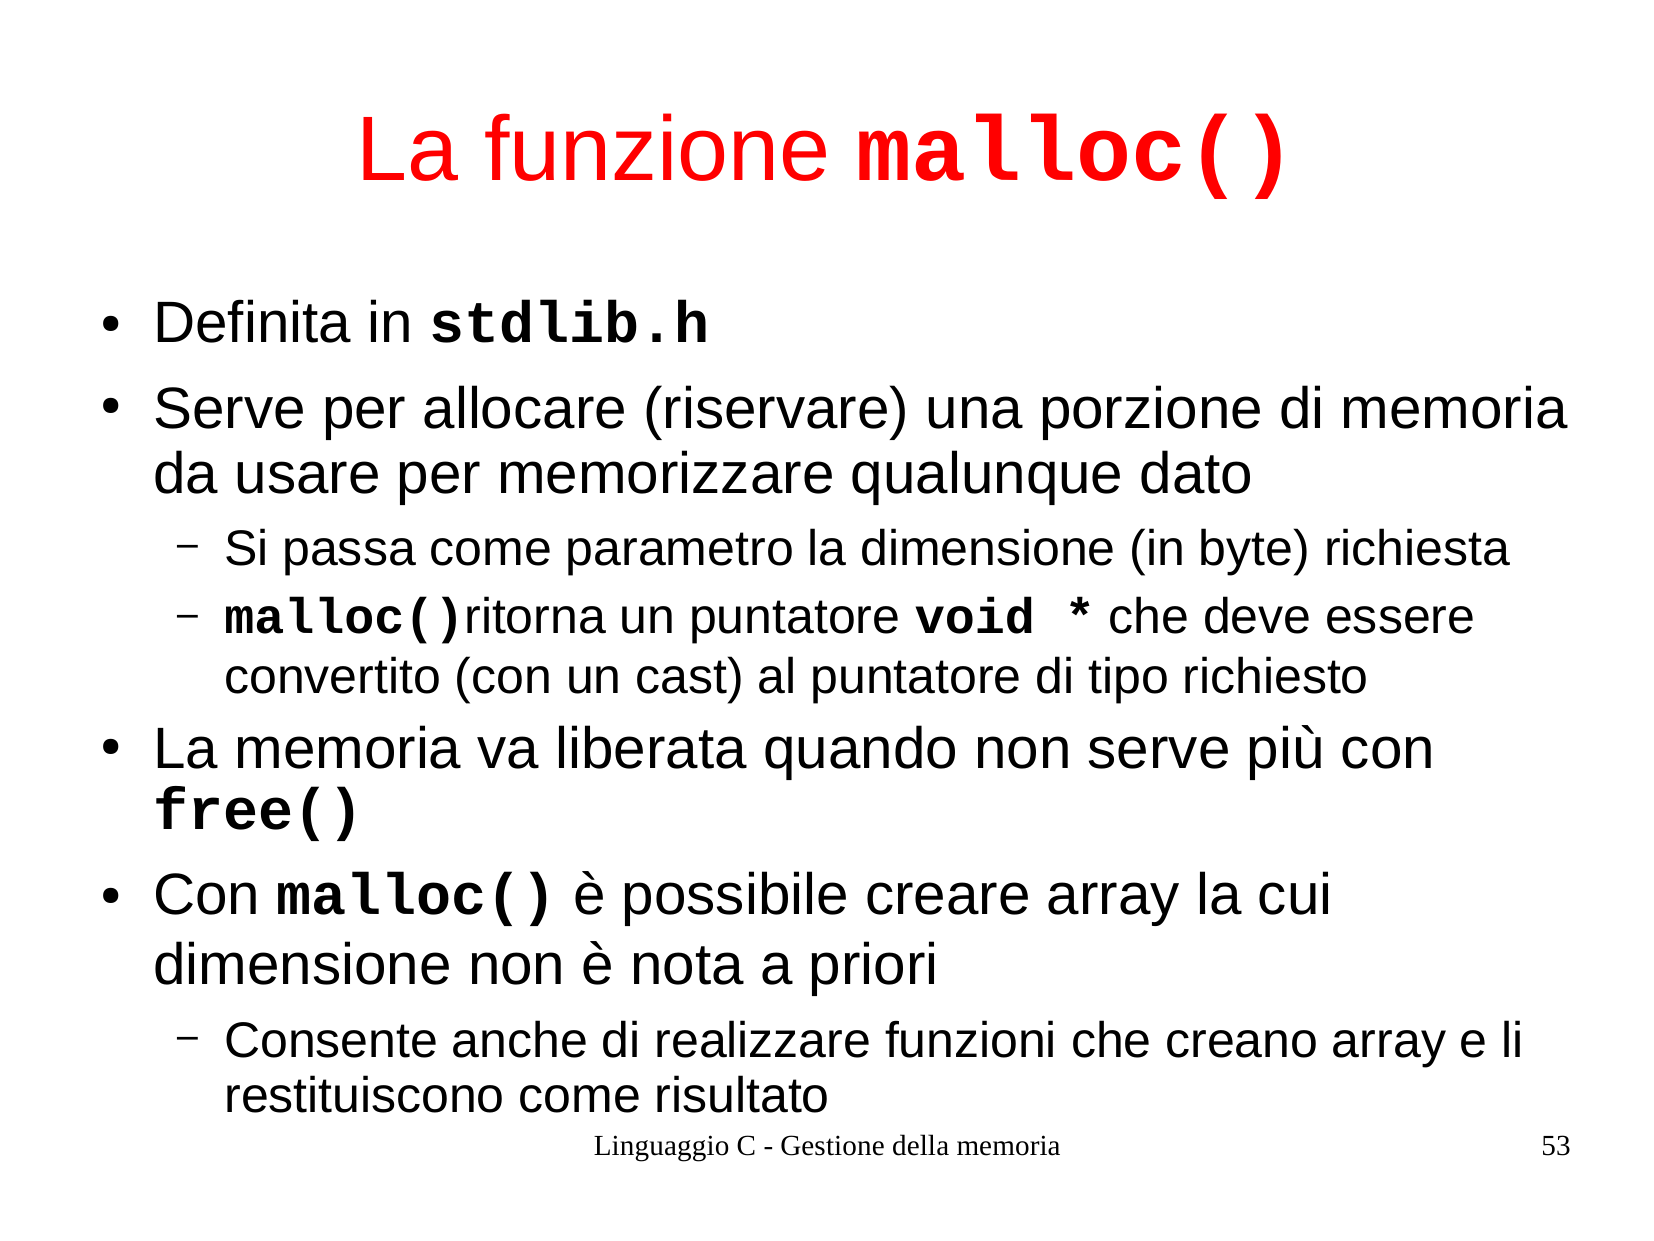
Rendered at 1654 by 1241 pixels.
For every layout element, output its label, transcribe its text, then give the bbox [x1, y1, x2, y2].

title La funzione malloc() [82, 49, 1571, 257]
list Definita in stdlib.h Serve per allocare (riservare) una porzione di memoria da usare per memorizzare qualunque dato Si passa come parametro la dimensione (in byte) richiesta malloc()ritorna un puntatore void * che deve essere convertito (con un cast) al puntatore di tipo richiesto La memoria va liberata quando non serve più con free() Con malloc() è possibile creare array la cui dimensione non è nota a priori Consente anche di realizzare funzioni che creano array e li restituiscono come risultato [82, 290, 1571, 1128]
